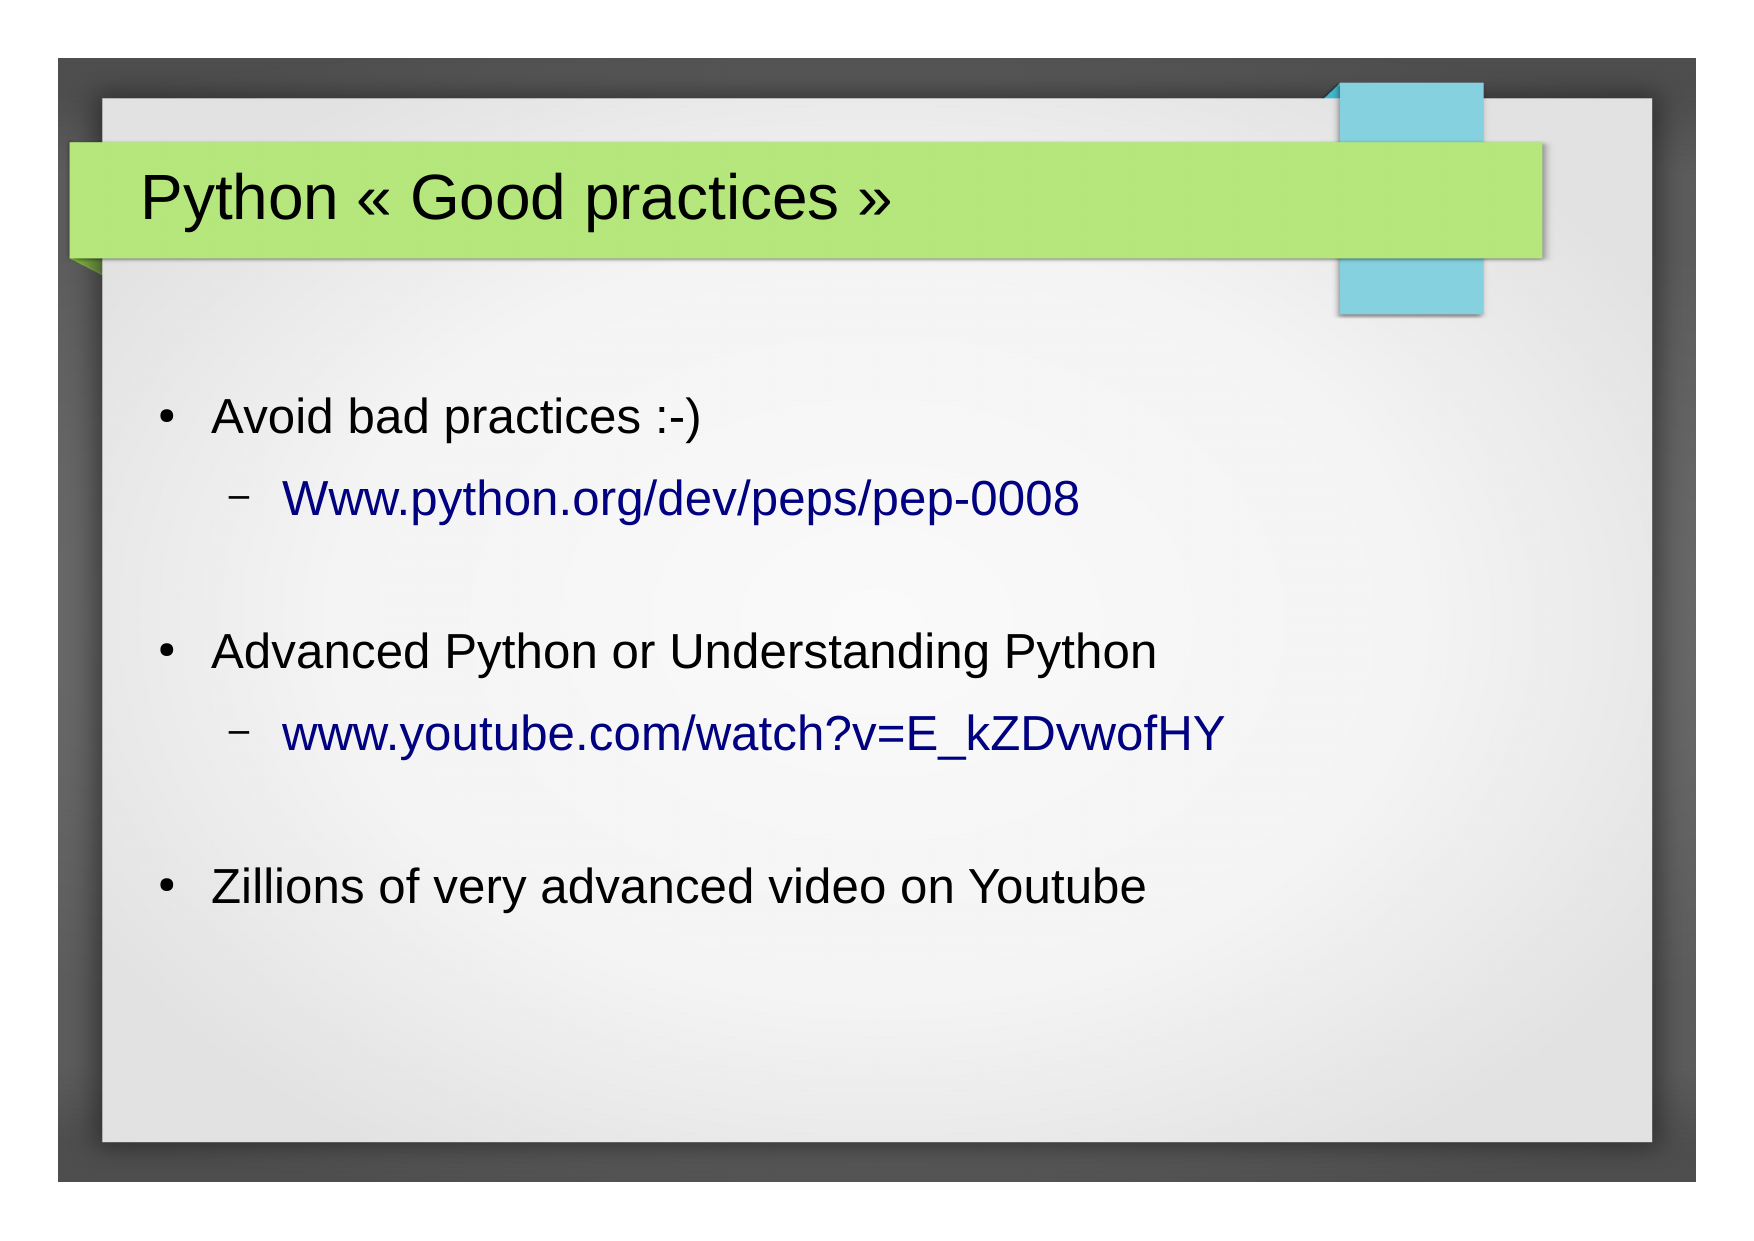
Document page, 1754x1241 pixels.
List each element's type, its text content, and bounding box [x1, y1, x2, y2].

list Avoid bad practices :-) Www.python.org/dev/peps/pep-0008 Advanced Python or Understanding Python www.youtube.com/watch?v=E_kZDvwofHY Zillions of very advanced video on Youtube [140, 325, 1614, 978]
picture [58, 58, 1696, 1182]
title Python « Good practices » [140, 144, 1310, 251]
